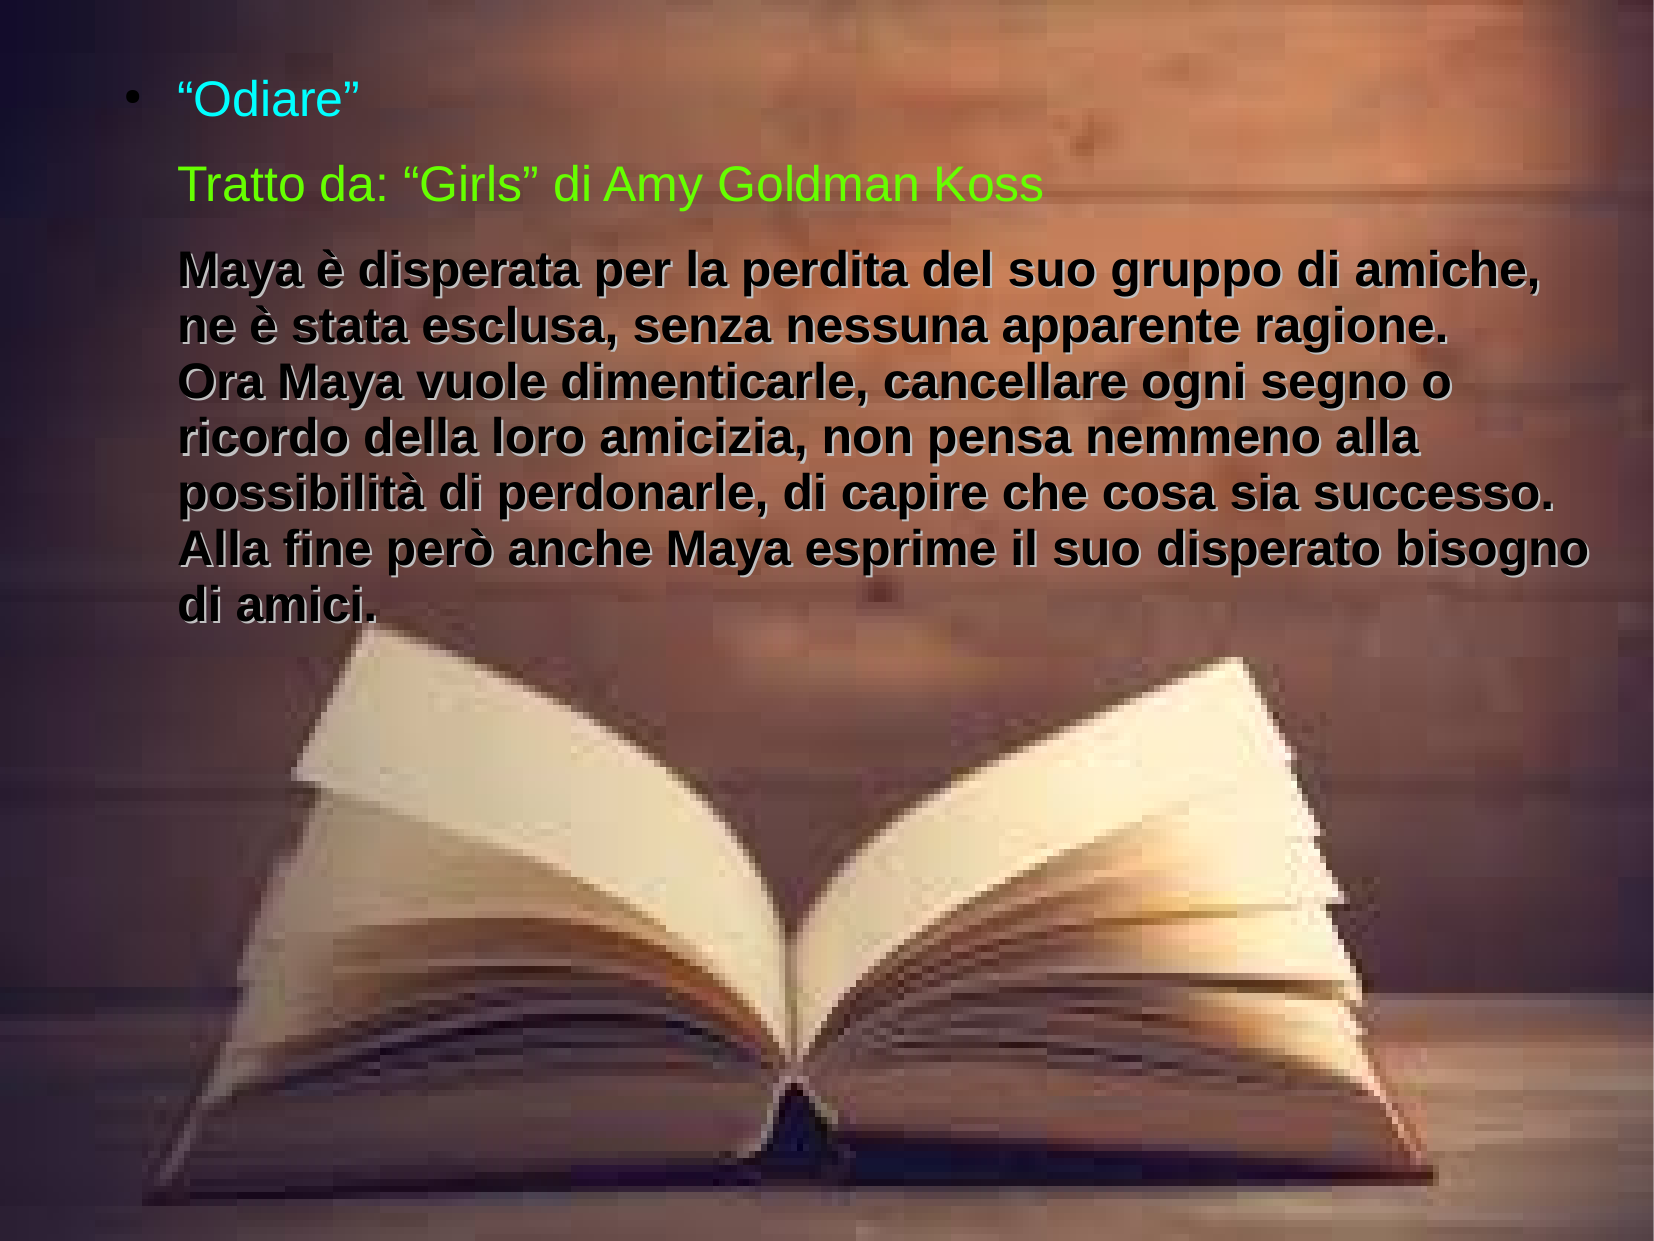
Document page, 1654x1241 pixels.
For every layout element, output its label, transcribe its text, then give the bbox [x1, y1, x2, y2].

picture [0, 0, 1654, 1241]
list “Odiare” Tratto da: “Girls” di Amy Goldman Koss Maya è disperata per la perdita del suo gruppo di amiche, ne è stata esclusa, senza nessuna apparente ragione. Ora Maya vuole dimenticarle, cancellare ogni segno o ricordo della loro amicizia, non pensa nemmeno alla possibilità di perdonarle, di capire che cosa sia successo. Alla fine però anche Maya esprime il suo disperato bisogno di amici. [106, 70, 1595, 890]
